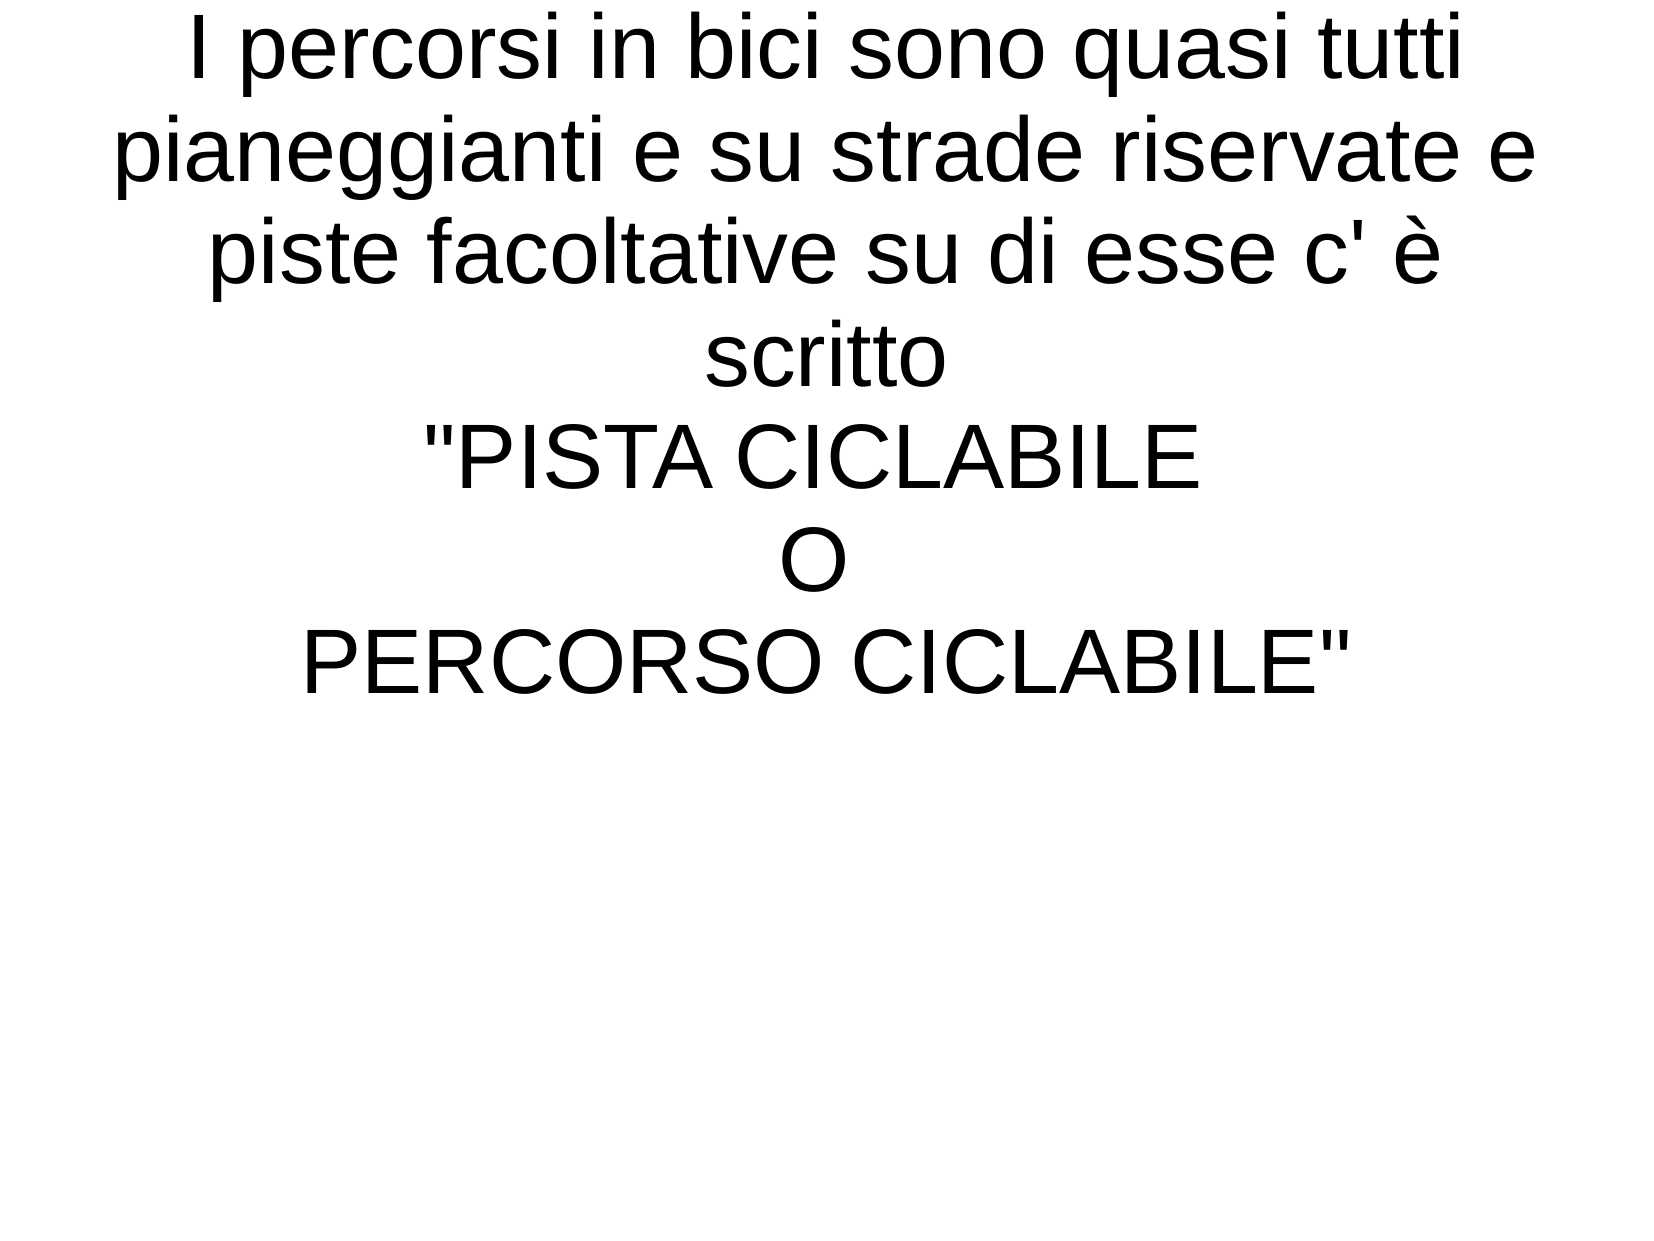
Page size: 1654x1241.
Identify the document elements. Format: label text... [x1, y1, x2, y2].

title I percorsi in bici sono quasi tutti pianeggianti e su strade riservate e piste facoltative su di esse c' è scritto "PISTA CICLABILE O PERCORSO CICLABILE" [82, 0, 1571, 714]
